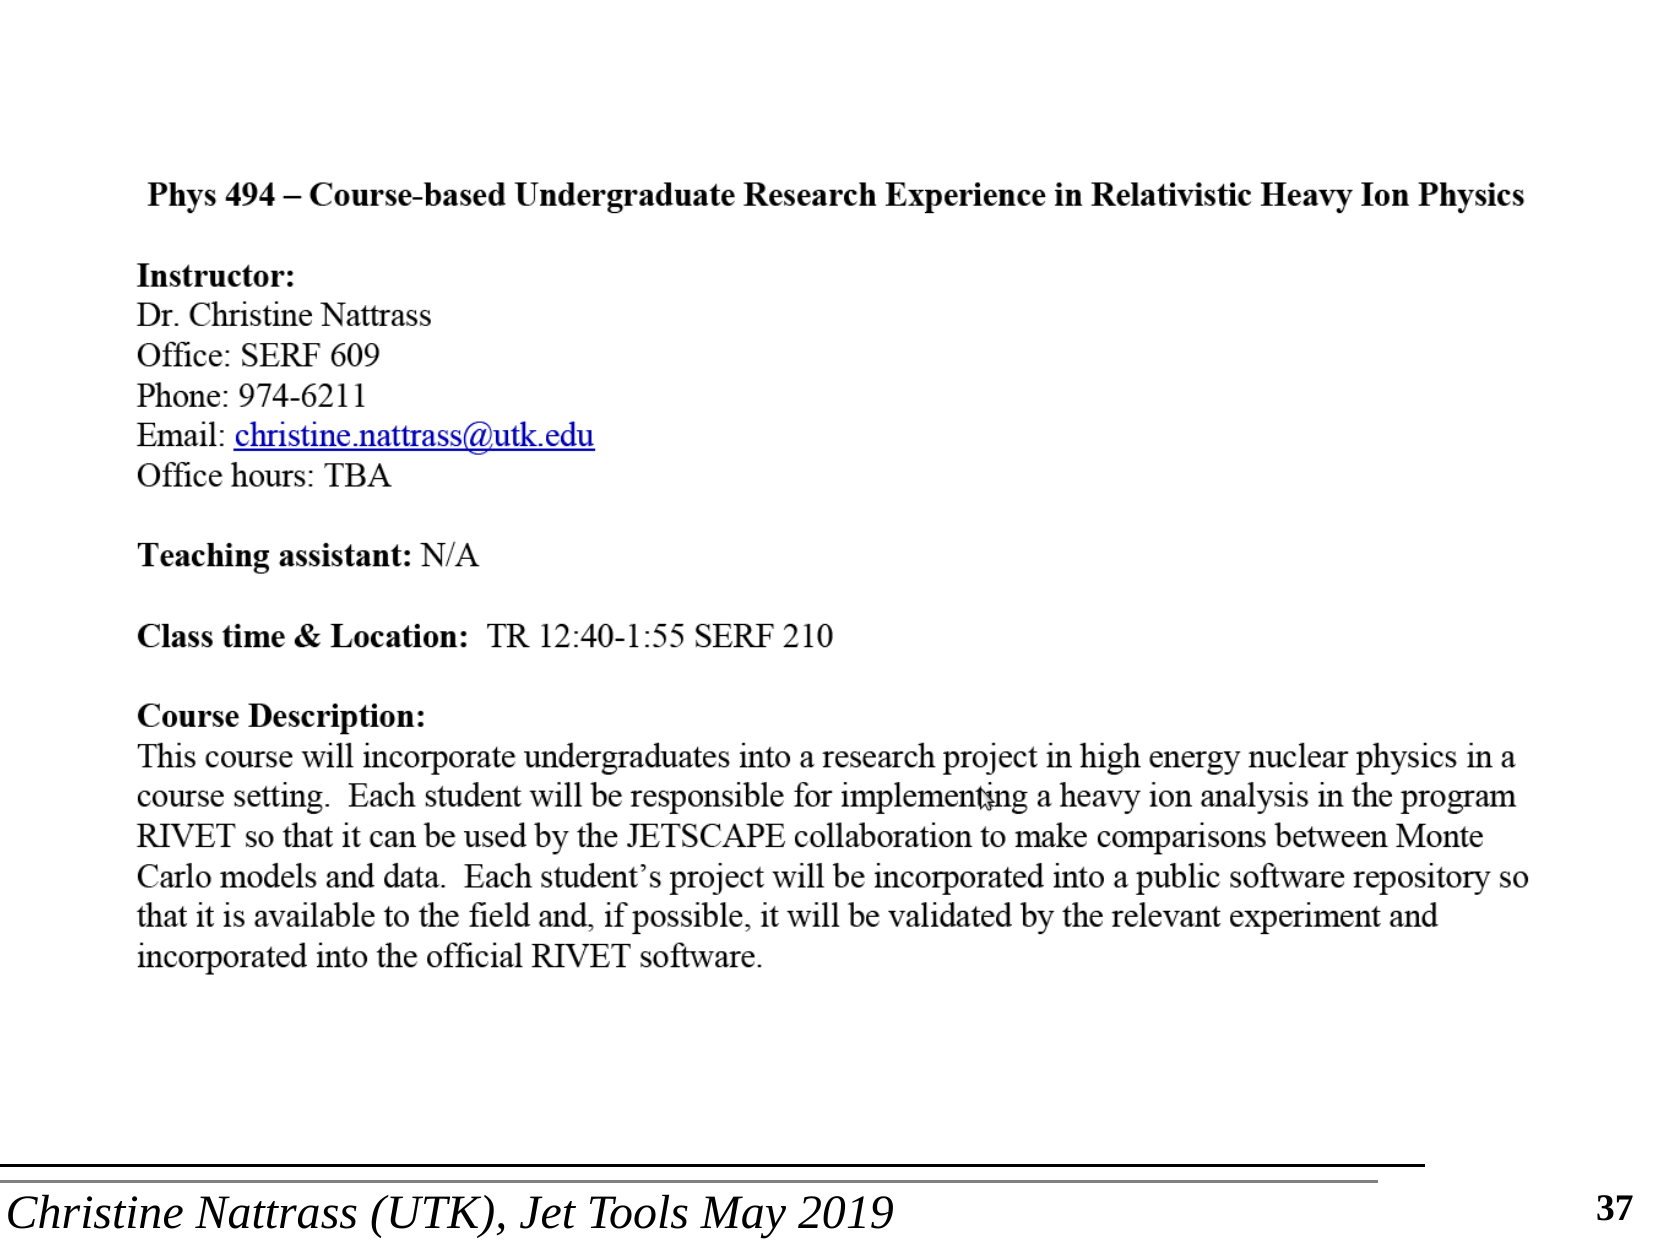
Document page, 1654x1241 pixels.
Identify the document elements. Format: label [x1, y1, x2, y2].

picture [0, 109, 1652, 1009]
